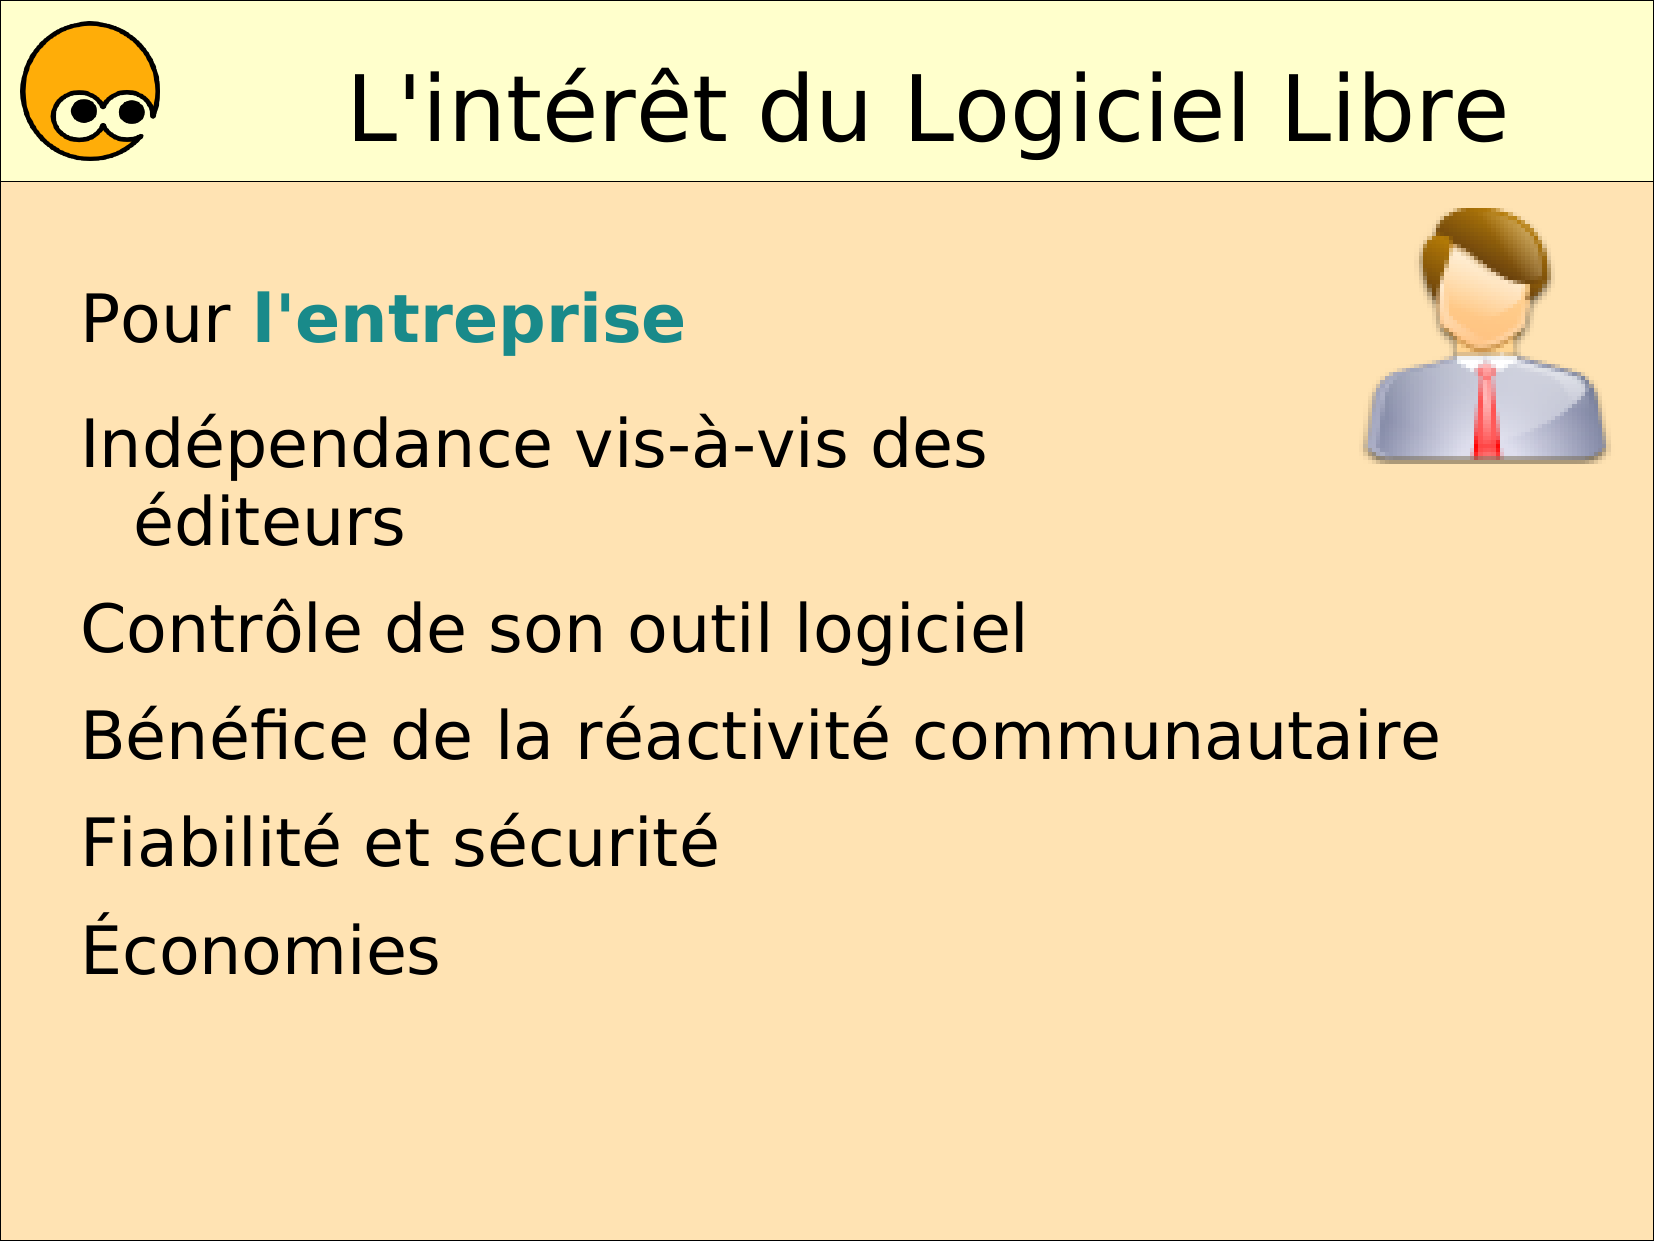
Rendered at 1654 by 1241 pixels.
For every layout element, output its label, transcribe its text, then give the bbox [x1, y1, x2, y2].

picture [20, 21, 160, 161]
list Pour l'entreprise Indépendance vis-à-vis des éditeurs Contrôle de son outil logiciel Bénéfice de la réactivité communautaire Fiabilité et sécurité Économies [62, 280, 1551, 1099]
picture [1351, 208, 1624, 464]
title L'intérêt du Logiciel Libre [287, 49, 1571, 170]
